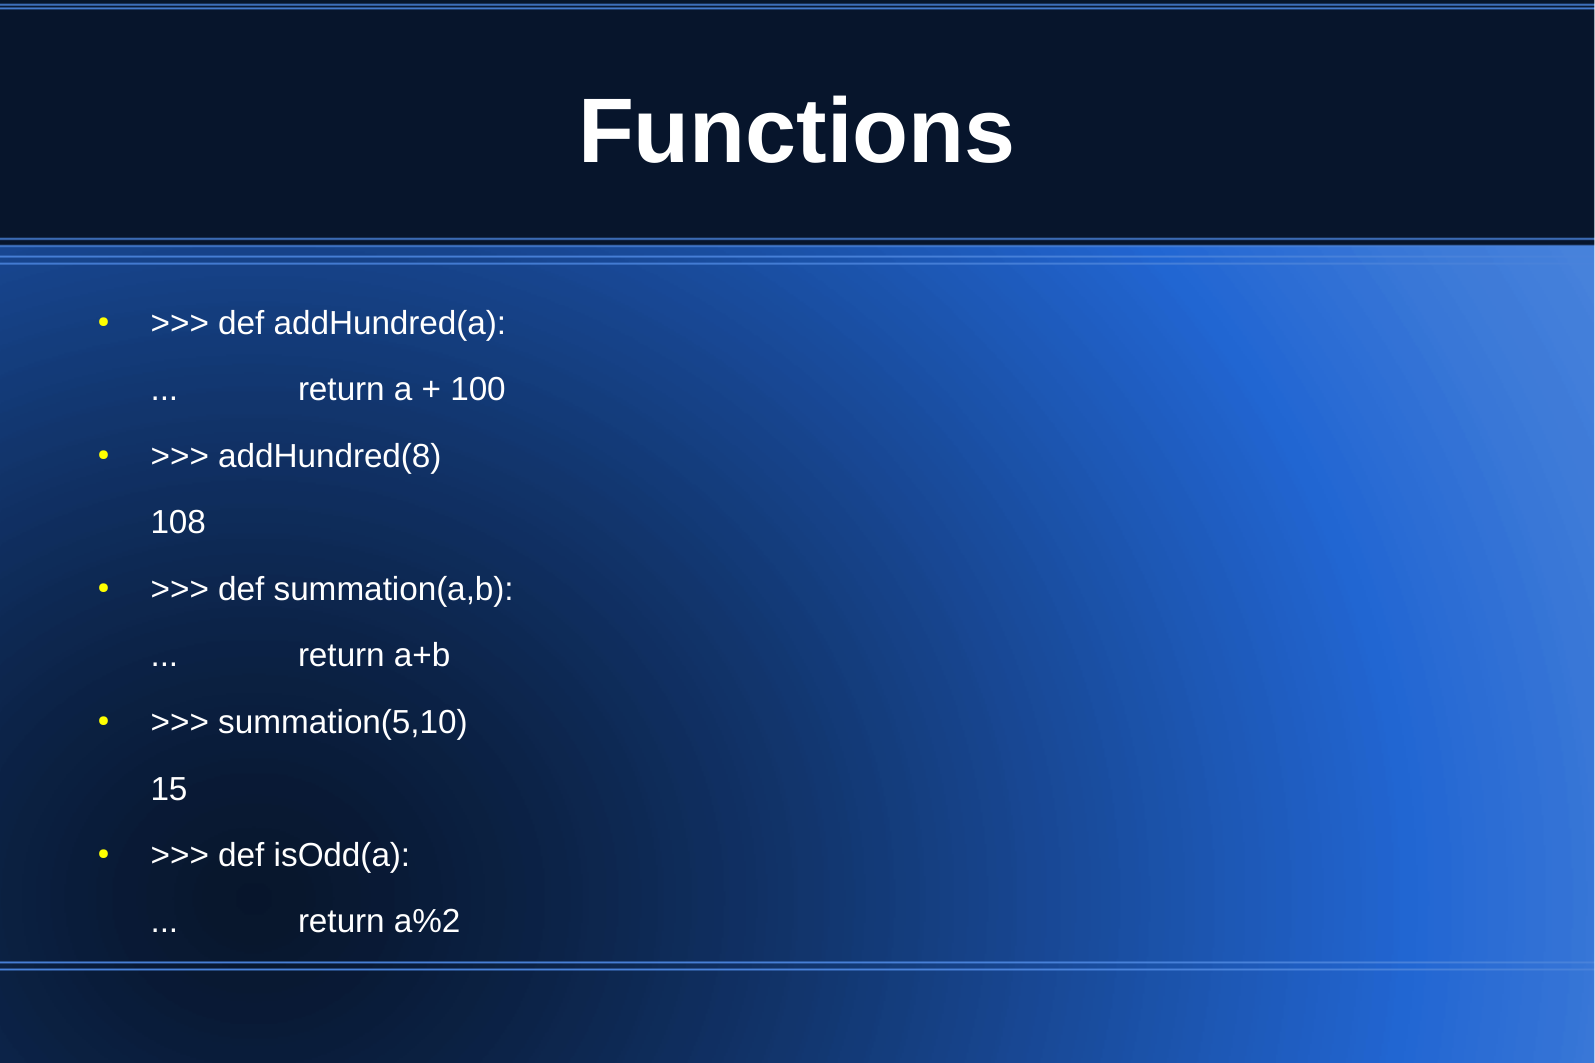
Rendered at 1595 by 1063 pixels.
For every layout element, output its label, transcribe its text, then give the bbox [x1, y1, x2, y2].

title Functions [79, 49, 1515, 213]
picture [0, 0, 1595, 1063]
list >>> def addHundred(a): ... return a + 100 >>> addHundred(8) 108 >>> def summation(a,b): ... return a+b >>> summation(5,10) 15 >>> def isOdd(a): ... return a%2 [79, 304, 1515, 1010]
